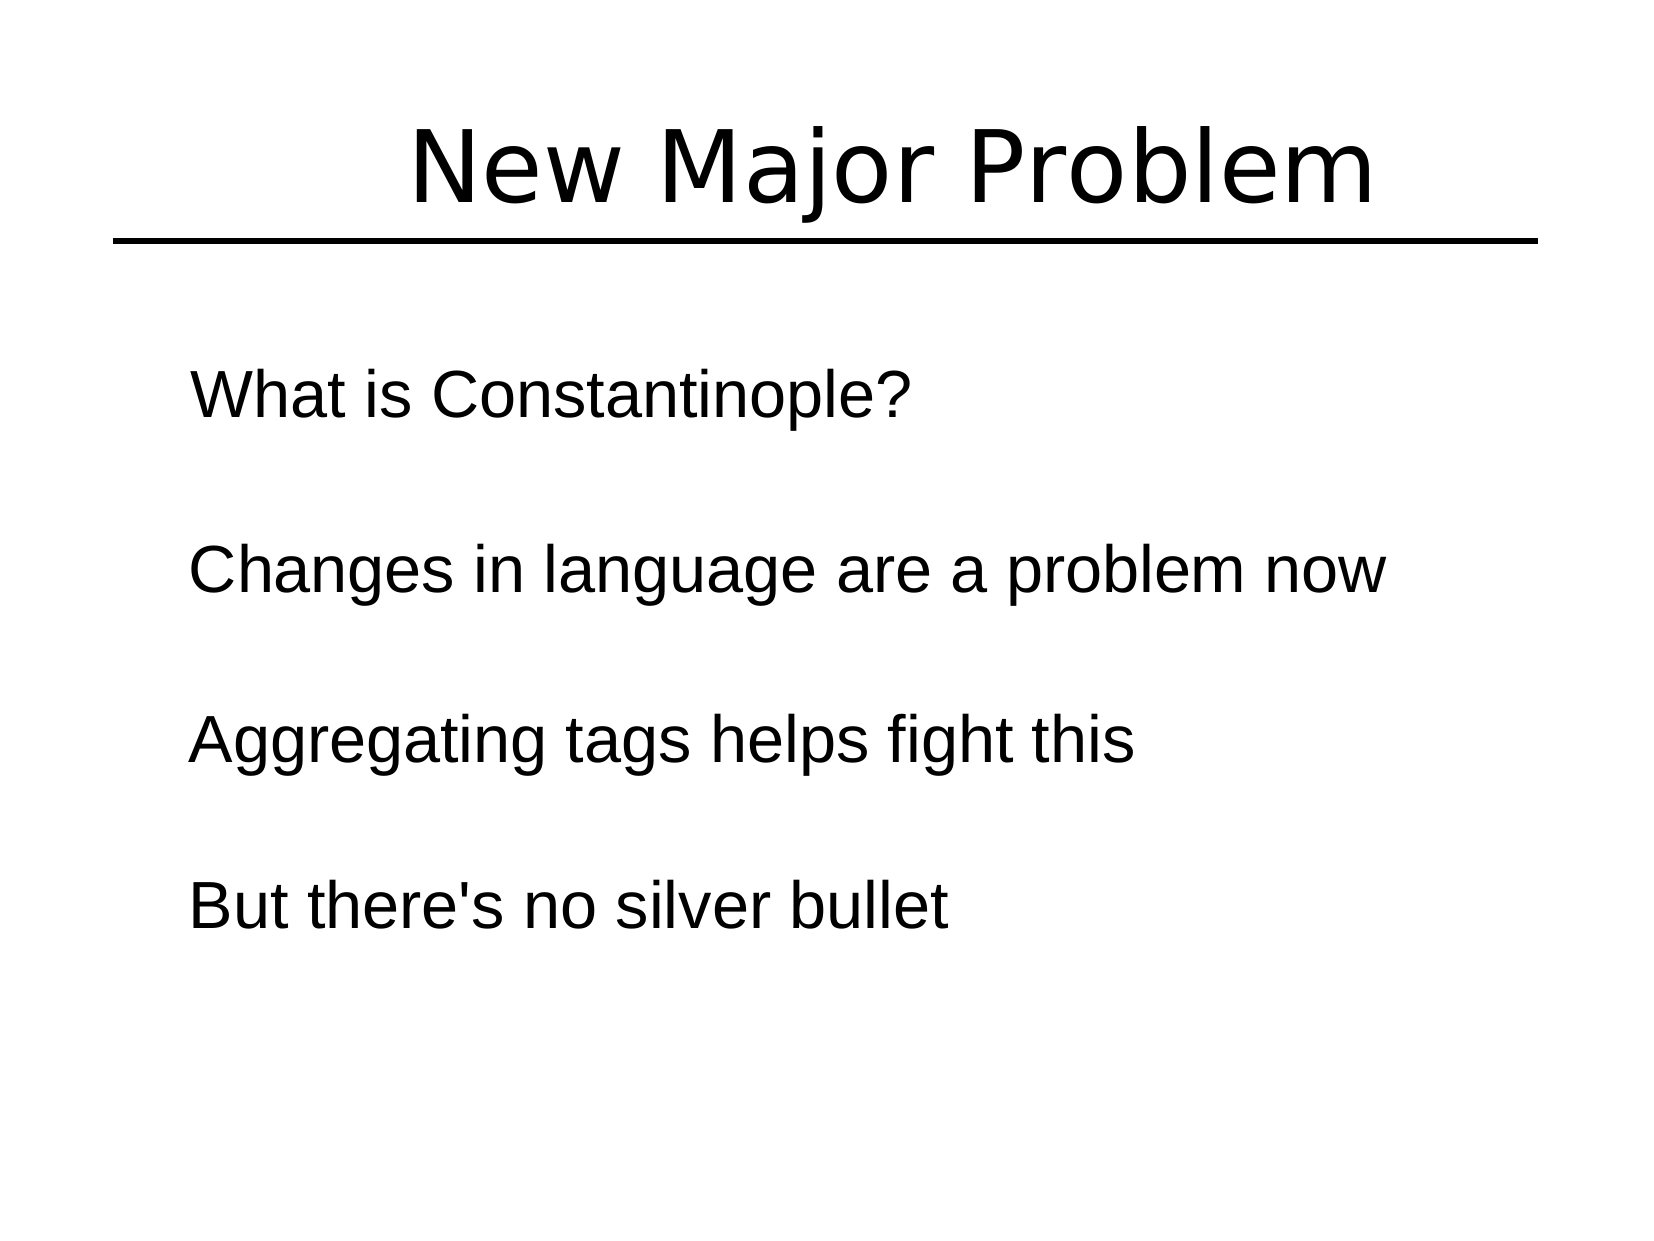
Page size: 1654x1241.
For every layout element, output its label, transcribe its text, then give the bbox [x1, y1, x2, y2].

text_box What is Constantinople? [176, 349, 1501, 439]
text_box Aggregating tags helps fight this [173, 694, 1501, 785]
text_box New Major Problem [392, 102, 1412, 234]
text_box Changes in language are a problem now [173, 525, 1463, 615]
text_box But there's no silver bullet [173, 860, 1501, 950]
